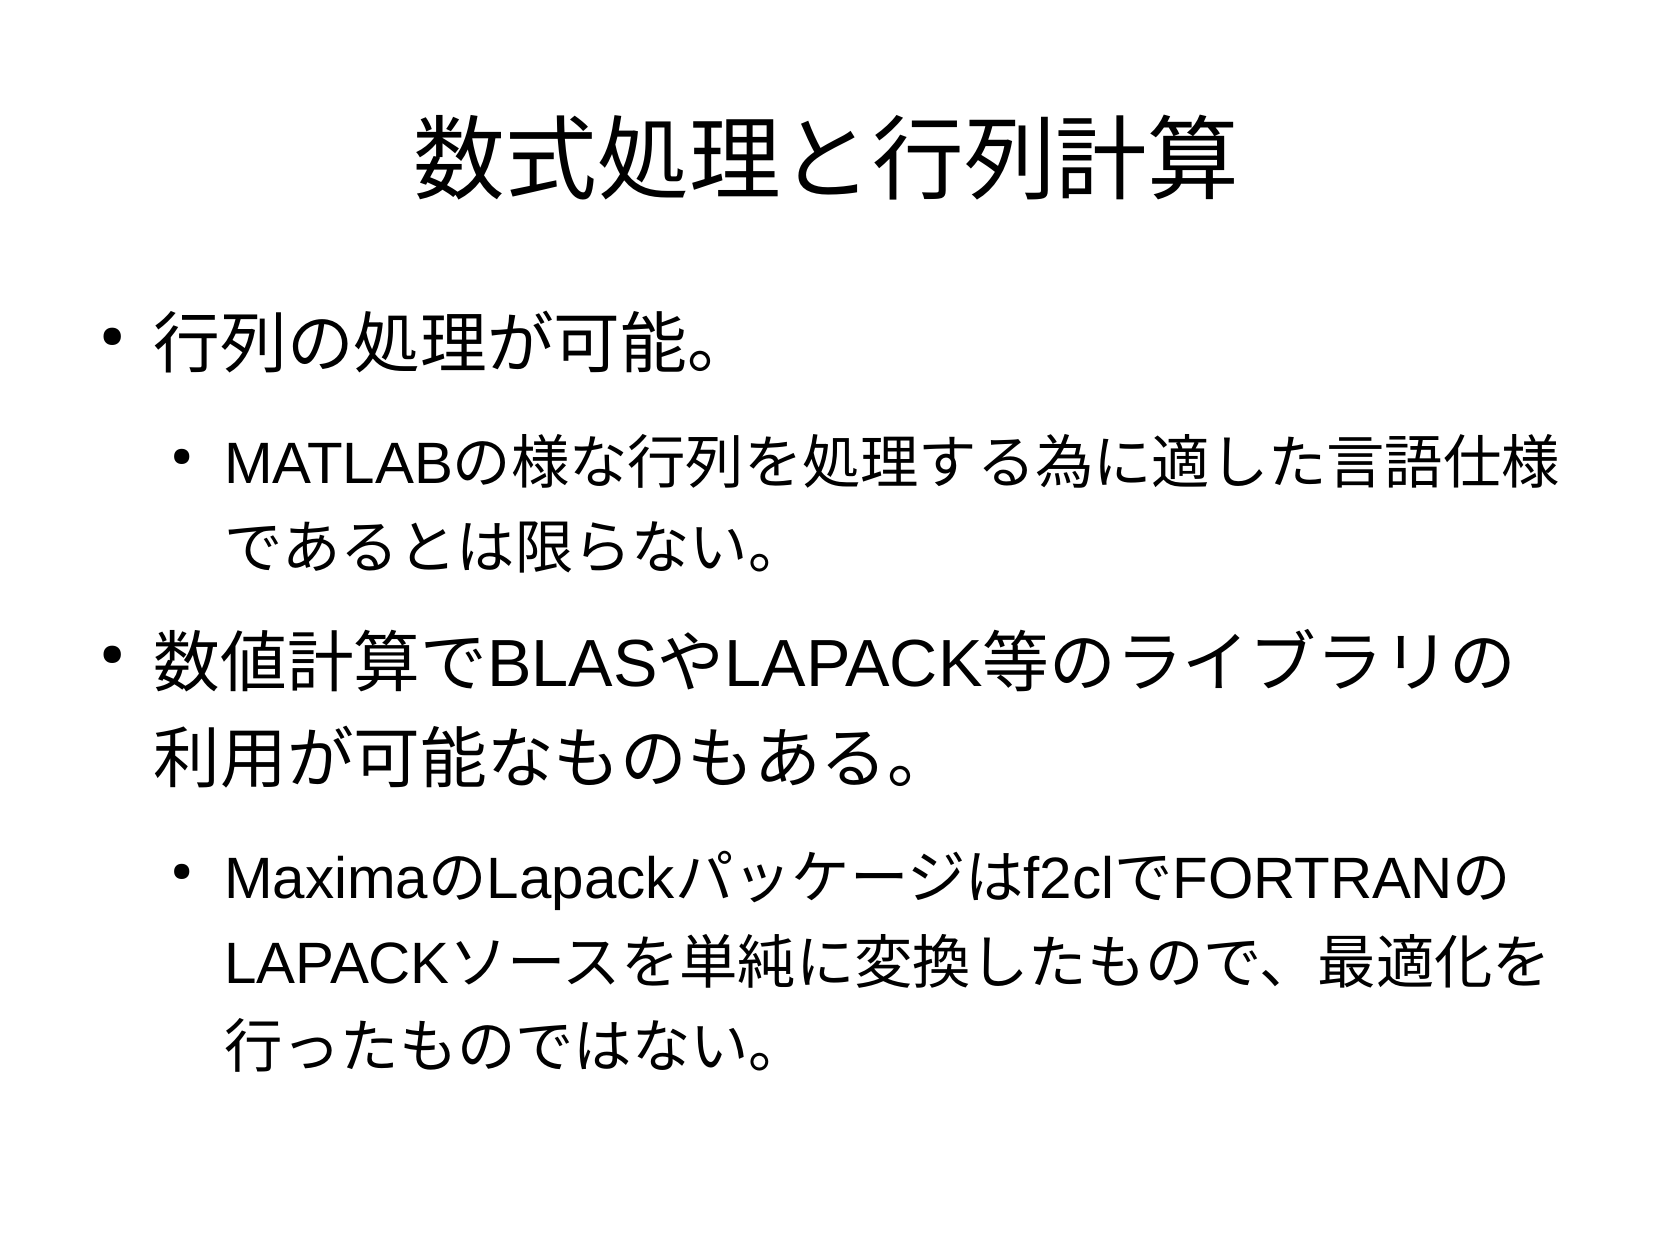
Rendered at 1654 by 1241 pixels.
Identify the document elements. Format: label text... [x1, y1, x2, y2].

list 行列の処理が可能。 MATLABの様な行列を処理する為に適した言語仕様であるとは限らない。 数値計算でBLASやLAPACK等のライブラリの利用が可能なものもある。 MaximaのLapackパッケージはf2clでFORTRANのLAPACKソースを単純に変換したもので、最適化を 行ったものではない。 [82, 290, 1571, 1109]
title 数式処理と行列計算 [82, 49, 1571, 257]
